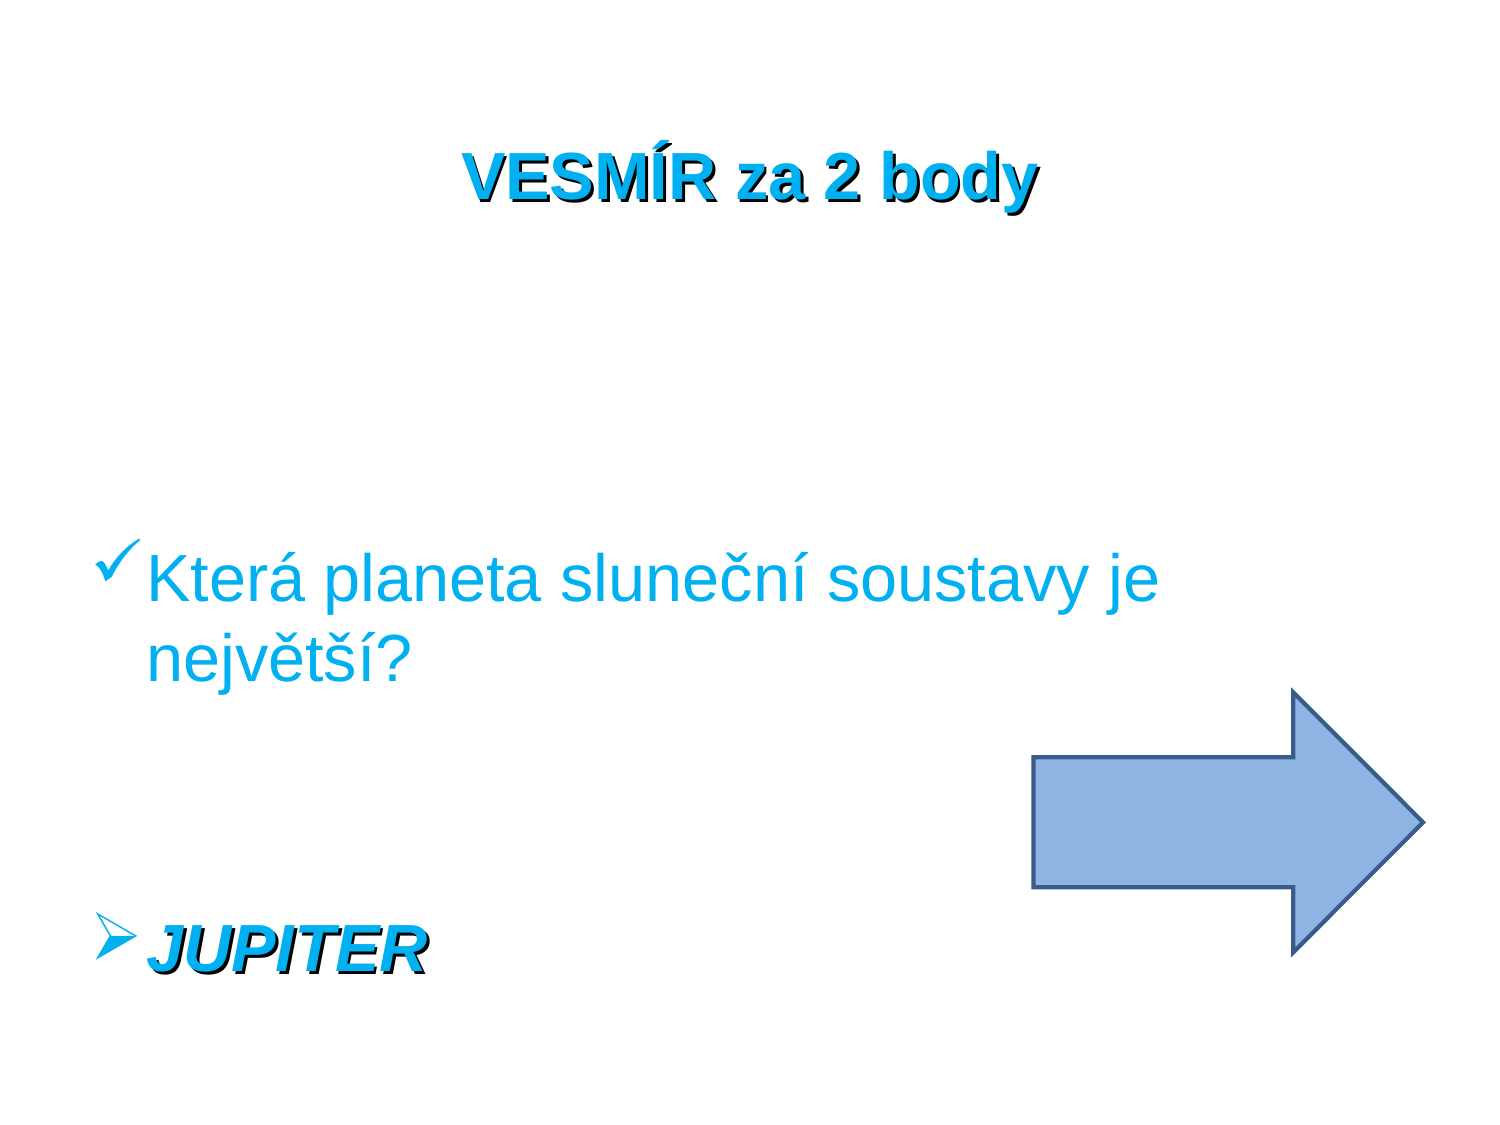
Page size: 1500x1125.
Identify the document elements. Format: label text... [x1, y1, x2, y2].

text_box [1033, 692, 1424, 953]
list Která planeta sluneční soustavy je největší? JUPITER [75, 527, 1426, 1089]
title VESMÍR za 2 body [75, 113, 1426, 233]
